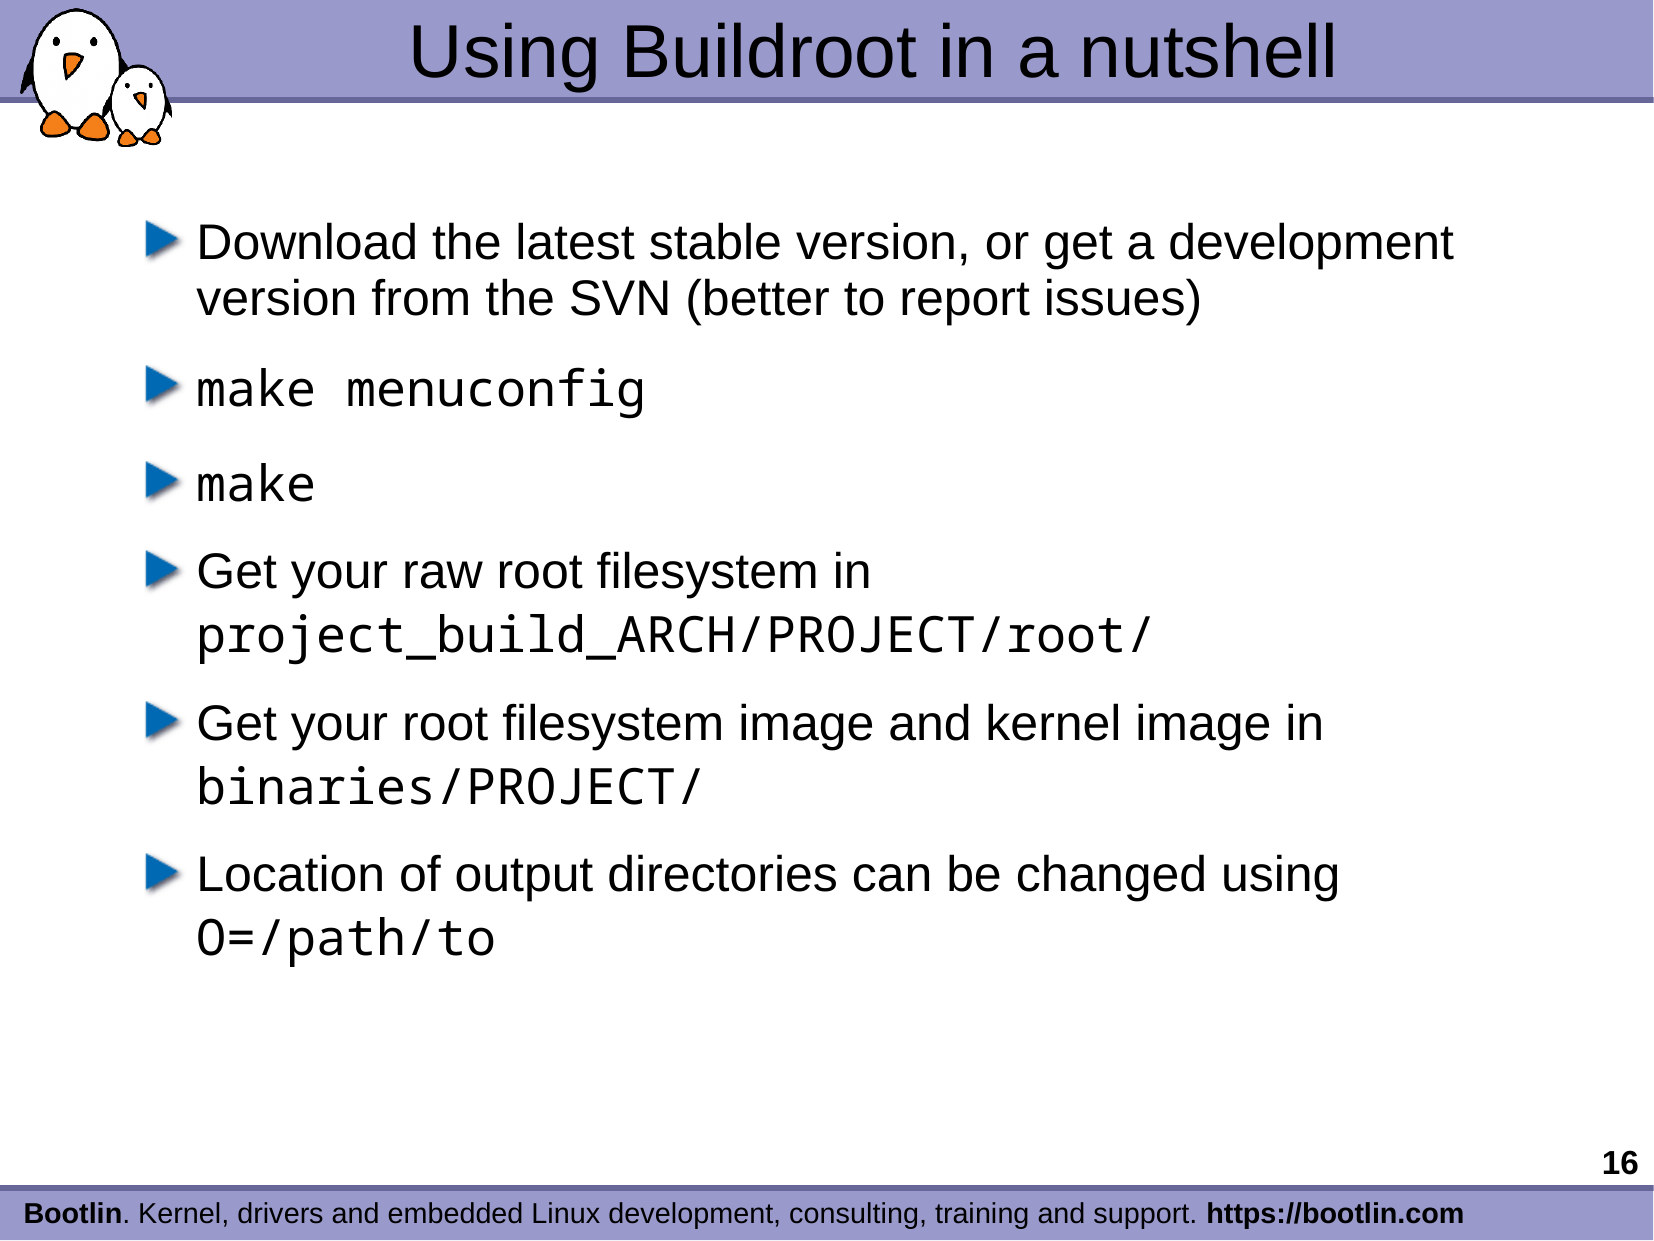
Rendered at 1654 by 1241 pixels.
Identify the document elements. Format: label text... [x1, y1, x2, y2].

list Download the latest stable version, or get a development version from the SVN (better to report issues) make menuconfig make Get your raw root filesystem in project_build_ARCH/PROJECT/root/ Get your root filesystem image and kernel image in binaries/PROJECT/ Location of output directories can be changed using O=/path/to [125, 214, 1538, 1069]
picture [20, 8, 172, 147]
title Using Buildroot in a nutshell [197, 5, 1551, 97]
